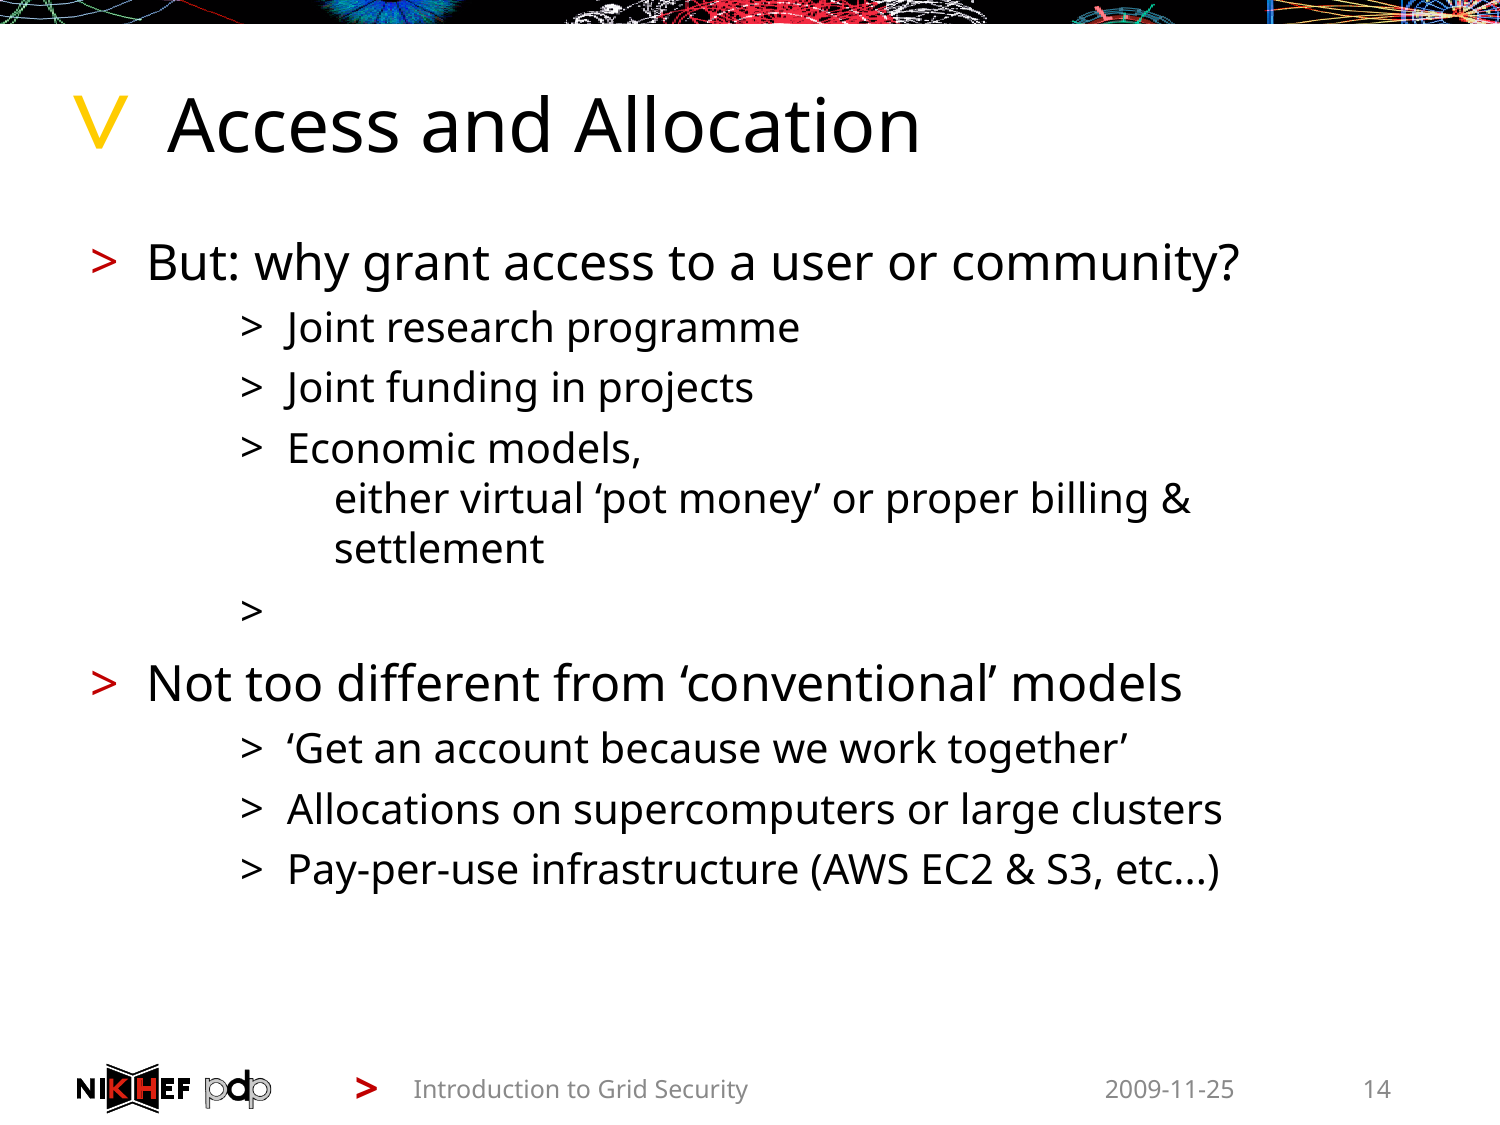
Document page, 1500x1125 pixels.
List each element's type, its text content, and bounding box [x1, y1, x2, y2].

text_box 14 [1347, 1066, 1426, 1102]
text_box Introduction to Grid Security [398, 1066, 938, 1103]
list But: why grant access to a user or community? Joint research programme Joint funding in projects Economic models, either virtual ‘pot money’ or proper billing & settlement Not too different from ‘conventional’ models ‘Get an account because we work together’ Allocations on supercomputers or large clusters Pay-per-use infrastructure (AWS EC2 & S3, etc...) [75, 222, 1426, 1005]
title Access and Allocation [152, 56, 1426, 188]
text_box 2009-11-25 [1089, 1066, 1266, 1103]
